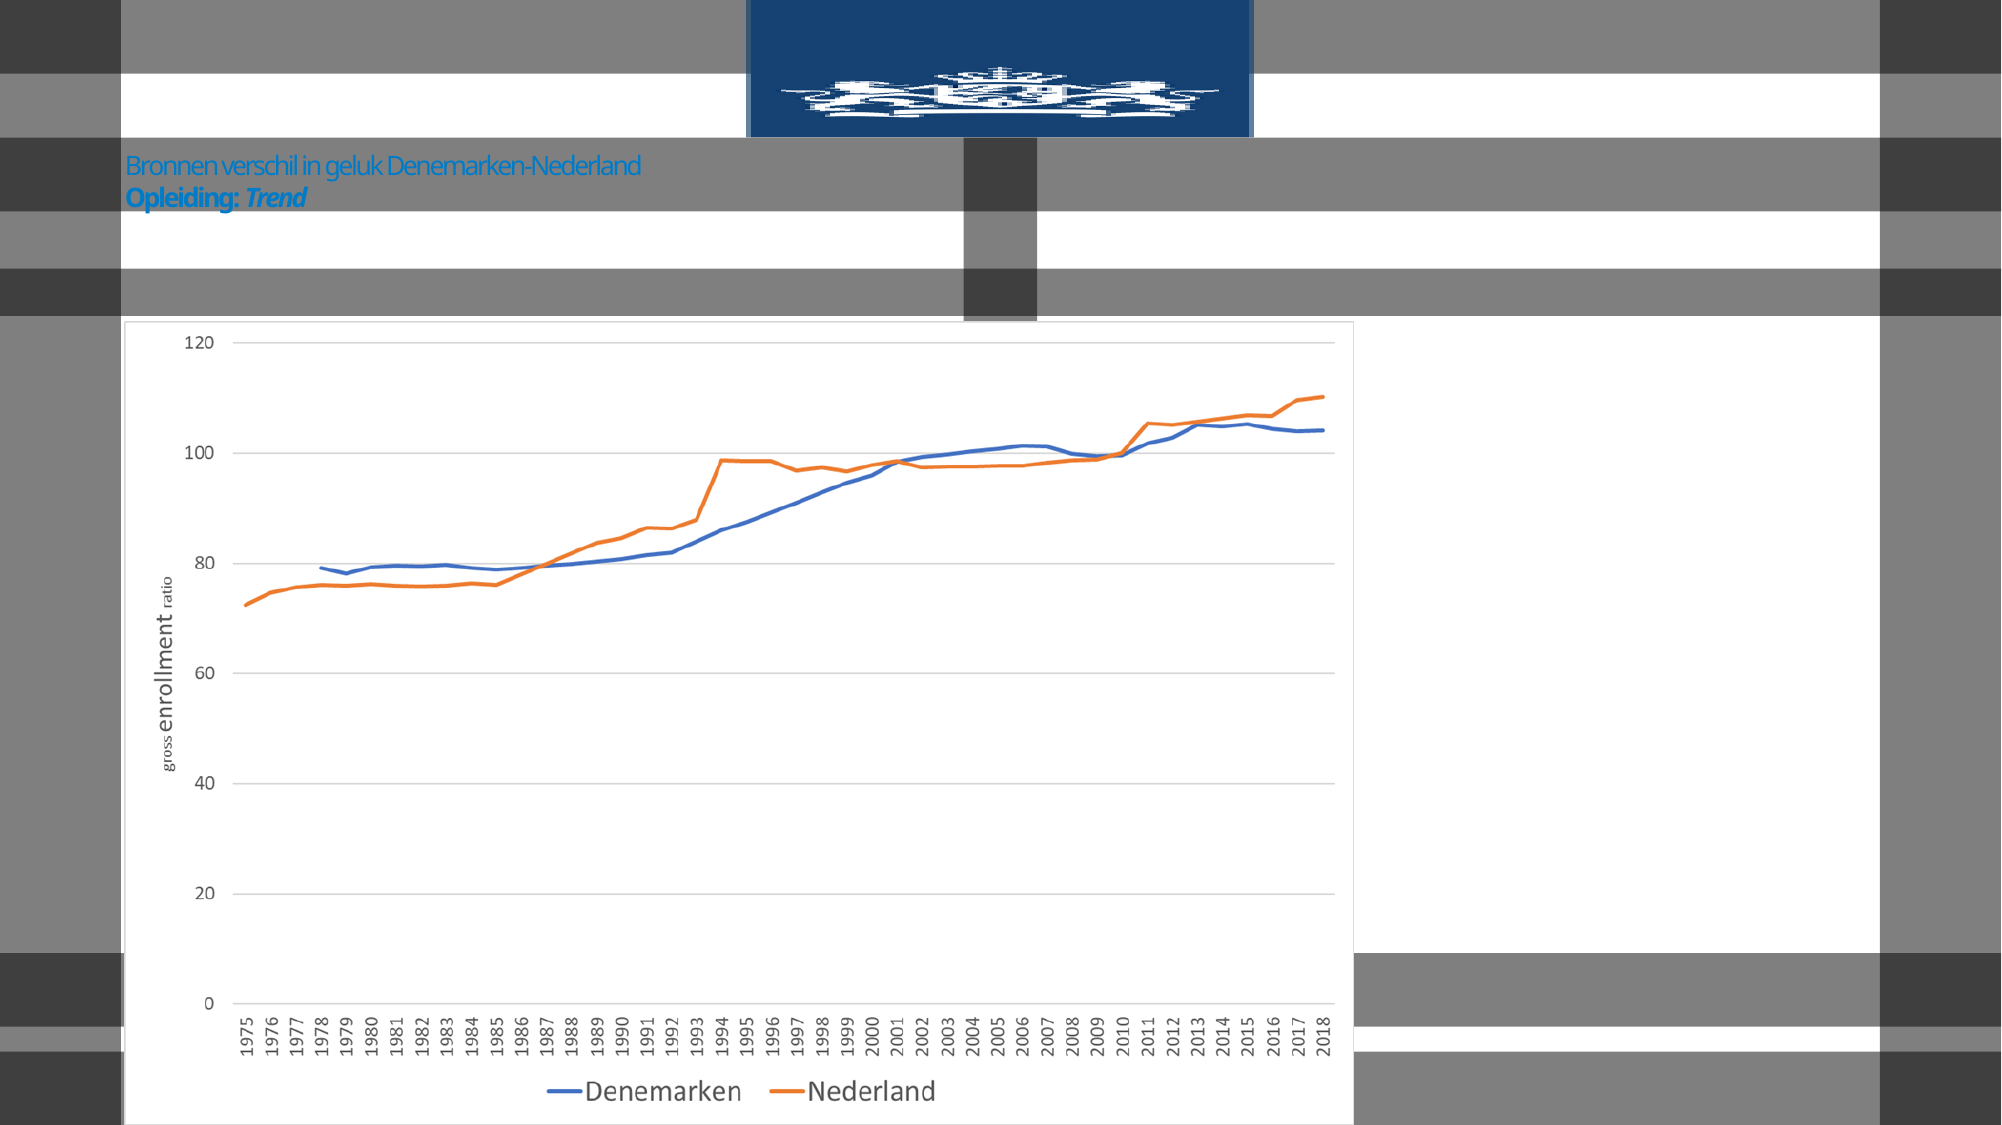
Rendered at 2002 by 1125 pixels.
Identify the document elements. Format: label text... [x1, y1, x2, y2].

title Bronnen verschil in geluk Denemarken-Nederland Opleiding: Trend [124, 149, 1884, 215]
picture [124, 321, 1354, 1125]
